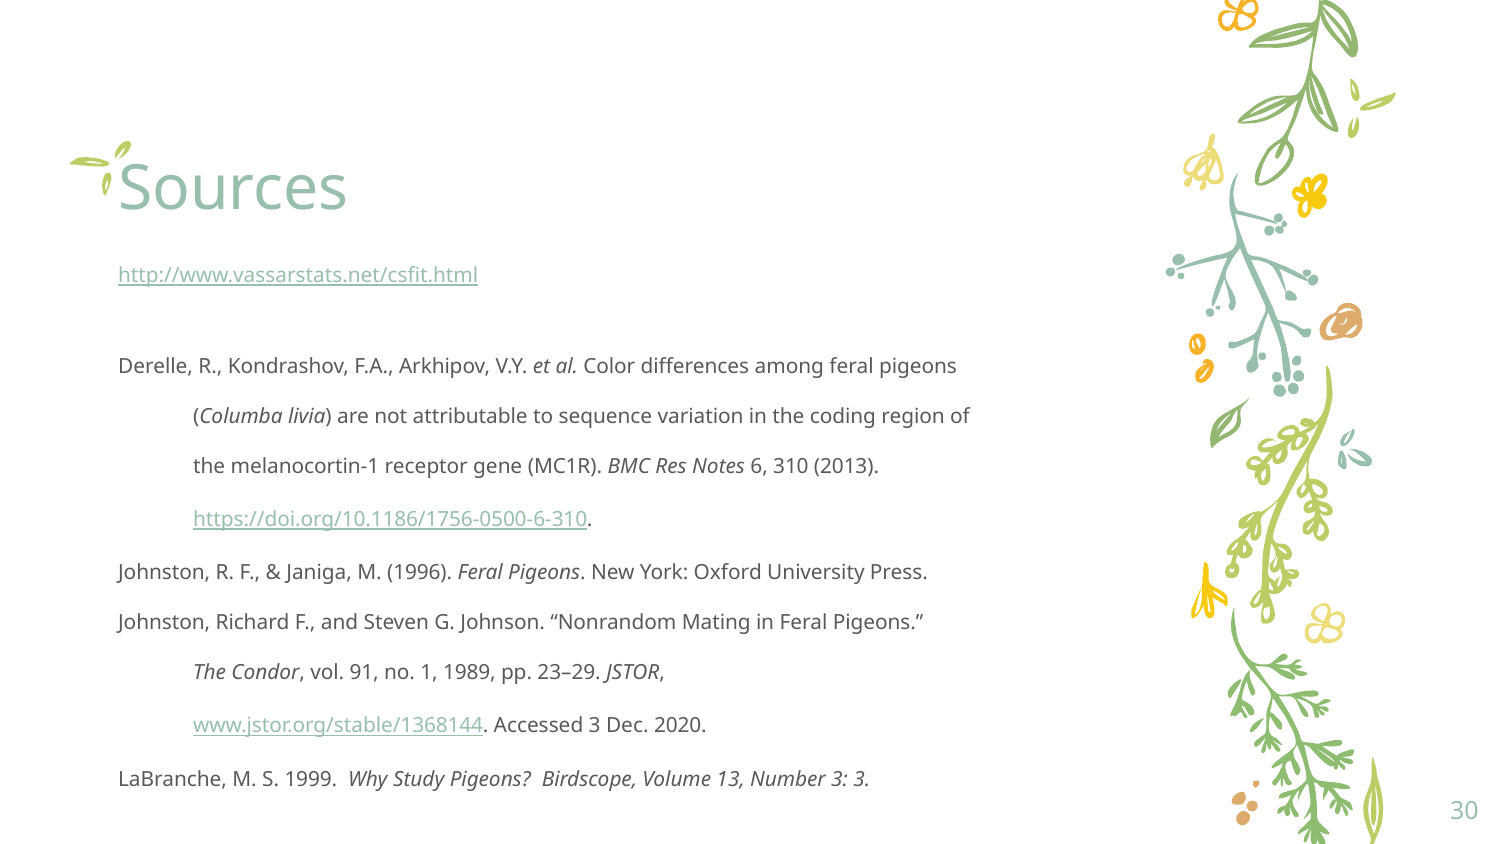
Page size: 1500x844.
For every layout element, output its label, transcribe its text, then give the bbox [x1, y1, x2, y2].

slide_number <number> [1403, 779, 1494, 844]
title Sources [103, 96, 1089, 237]
list http://www.vassarstats.net/csfit.html Derelle, R., Kondrashov, F.A., Arkhipov, V.Y. et al. Color differences among feral pigeons (Columba livia) are not attributable to sequence variation in the coding region of the melanocortin-1 receptor gene (MC1R). BMC Res Notes 6, 310 (2013). https://doi.org/10.1186/1756-0500-6-310. Johnston, R. F., & Janiga, M. (1996). Feral Pigeons. New York: Oxford University Press. Johnston, Richard F., and Steven G. Johnson. “Nonrandom Mating in Feral Pigeons.” The Condor, vol. 91, no. 1, 1989, pp. 23–29. JSTOR, www.jstor.org/stable/1368144. Accessed 3 Dec. 2020. LaBranche, M. S. 1999. Why Study Pigeons? Birdscope, Volume 13, Number 3: 3. [103, 246, 1089, 781]
